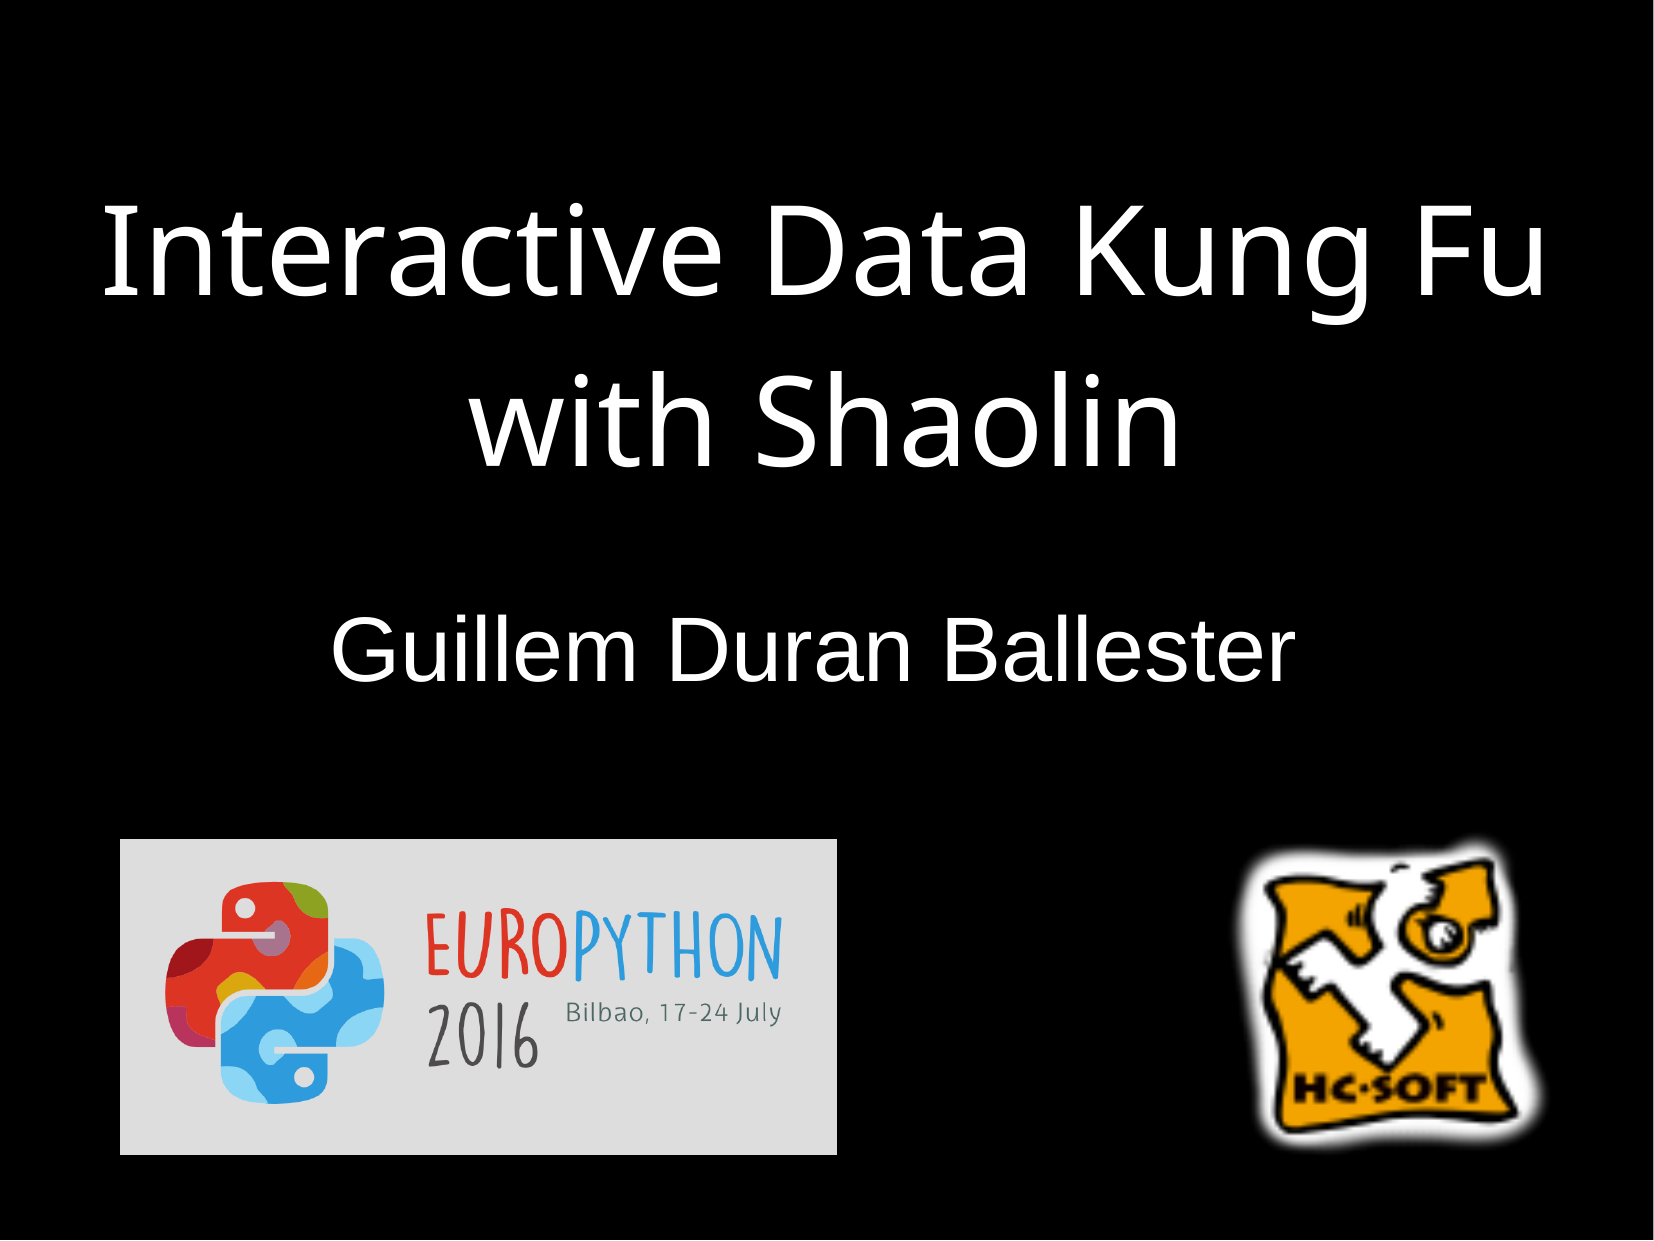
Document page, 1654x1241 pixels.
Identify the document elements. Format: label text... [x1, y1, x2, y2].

subtitle Guillem Duran Ballester [82, 290, 1571, 1010]
picture [1219, 824, 1565, 1171]
picture [120, 839, 837, 1156]
title Interactive Data Kung Fu with Shaolin [82, 180, 1571, 290]
